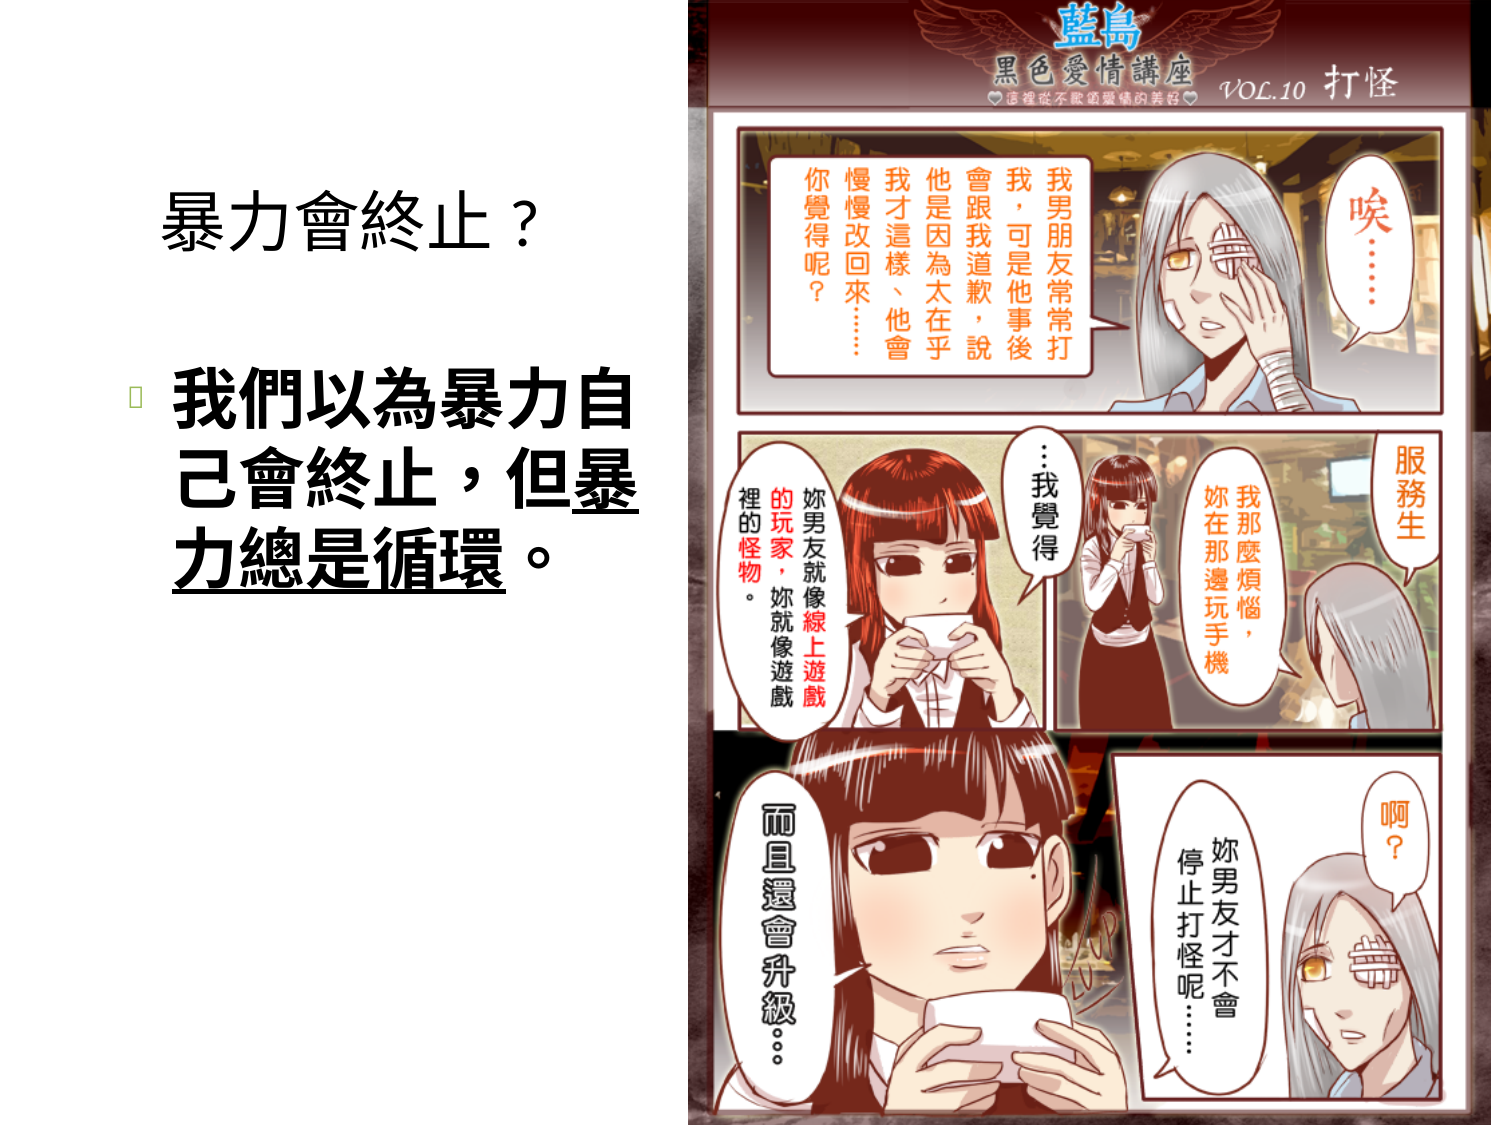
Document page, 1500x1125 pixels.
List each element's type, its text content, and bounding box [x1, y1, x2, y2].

title 暴力會終止? [0, 172, 688, 301]
picture [688, 0, 1491, 1125]
list 我們以為暴力自己會終止，但暴力總是循環。 [112, 349, 668, 1071]
